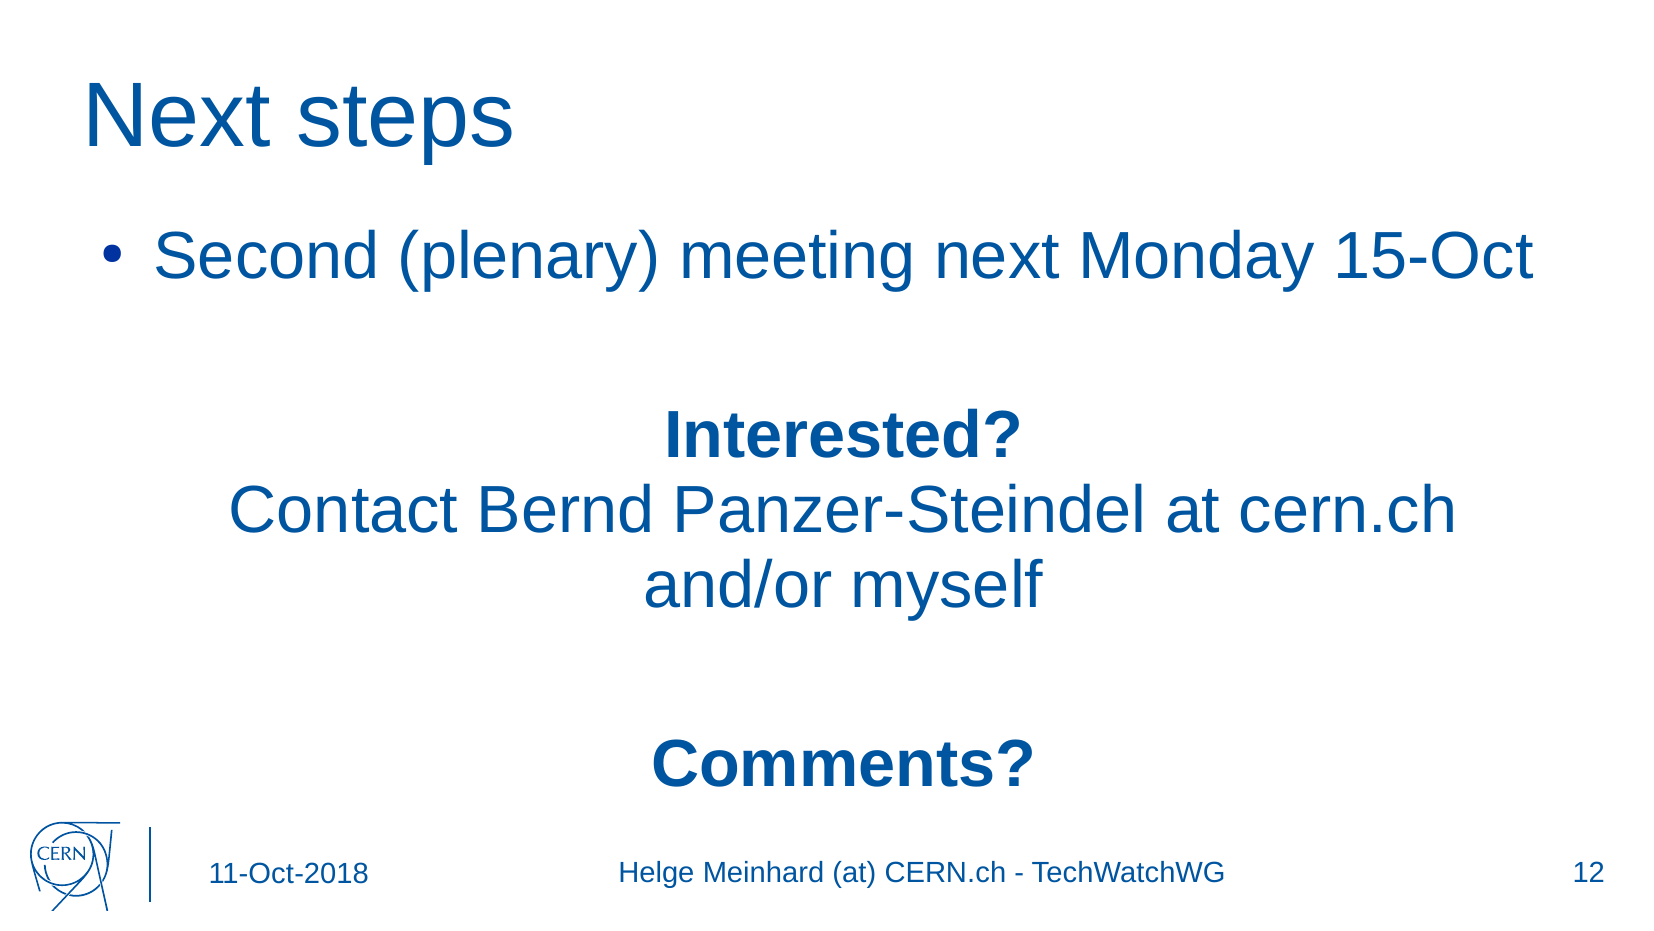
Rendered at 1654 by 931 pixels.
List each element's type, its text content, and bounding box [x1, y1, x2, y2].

title Next steps [82, 37, 1571, 193]
list Second (plenary) meeting next Monday 15-Oct [82, 217, 1571, 757]
text_box Interested? Contact Bernd Panzer-Steindel at cern.ch and/or myself Comments? [183, 390, 1504, 809]
